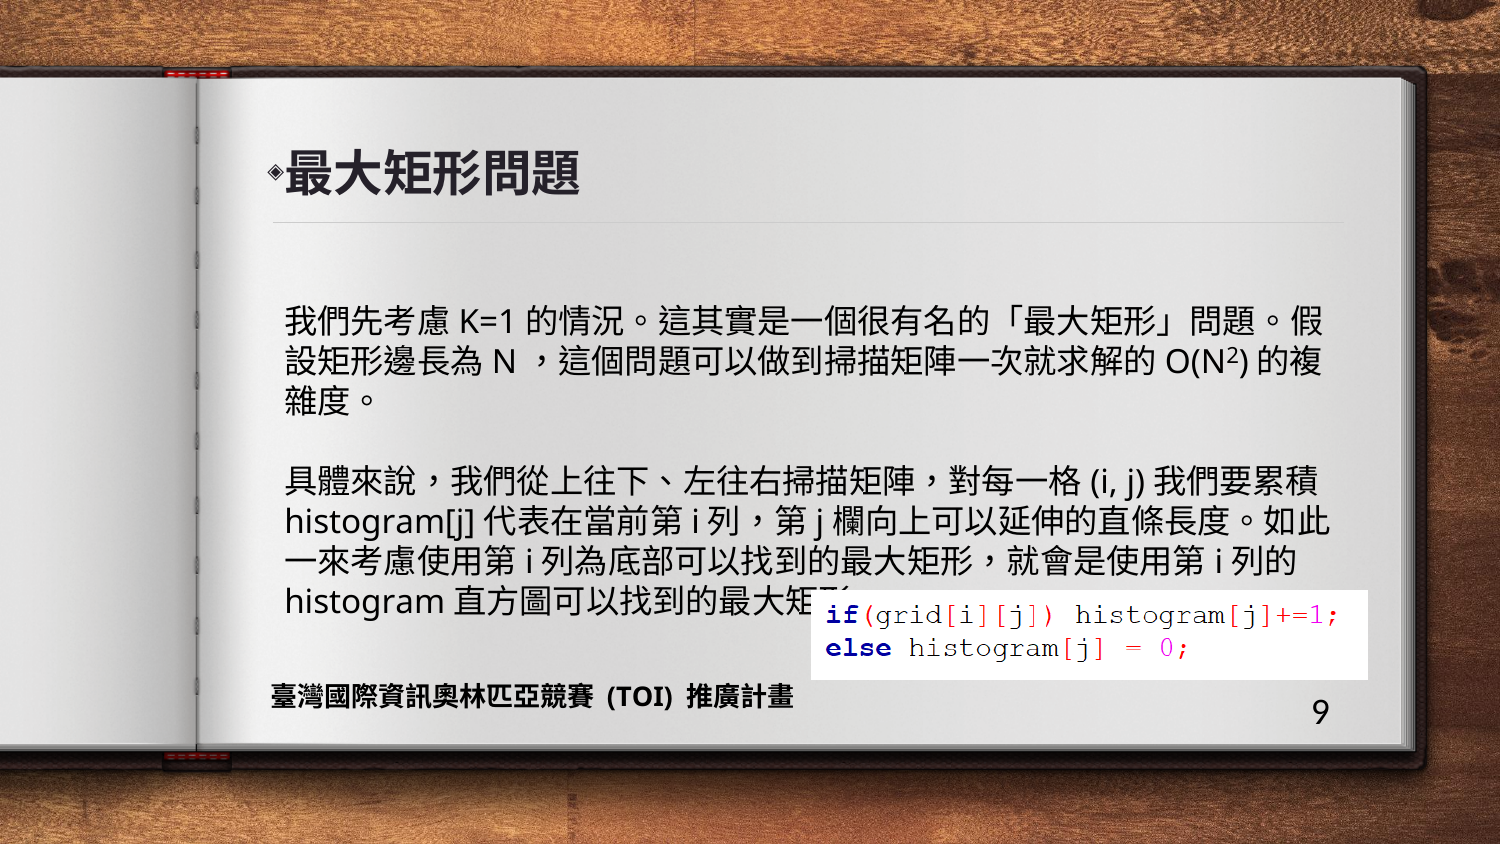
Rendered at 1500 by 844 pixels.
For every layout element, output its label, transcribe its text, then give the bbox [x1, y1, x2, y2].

text_box [1295, 672, 1386, 737]
picture [811, 591, 1368, 680]
text_box 我們先考慮K=1的情況。這其實是一個很有名的「最大矩形」問題。假設矩形邊長為N，這個問題可以做到掃描矩陣一次就求解的O(N2)的複雜度。 具體來說，我們從上往下、左往右掃描矩陣，對每一格(i, j)我們要累積histogram[j]代表在當前第i列，第j欄向上可以延伸的直條長度。如此一來考慮使用第i列為底部可以找到的最大矩形，就會是使用第i列的histogram直方圖可以找到的最大矩形。 [269, 293, 1367, 592]
list 最大矩形問題 [252, 126, 1194, 216]
